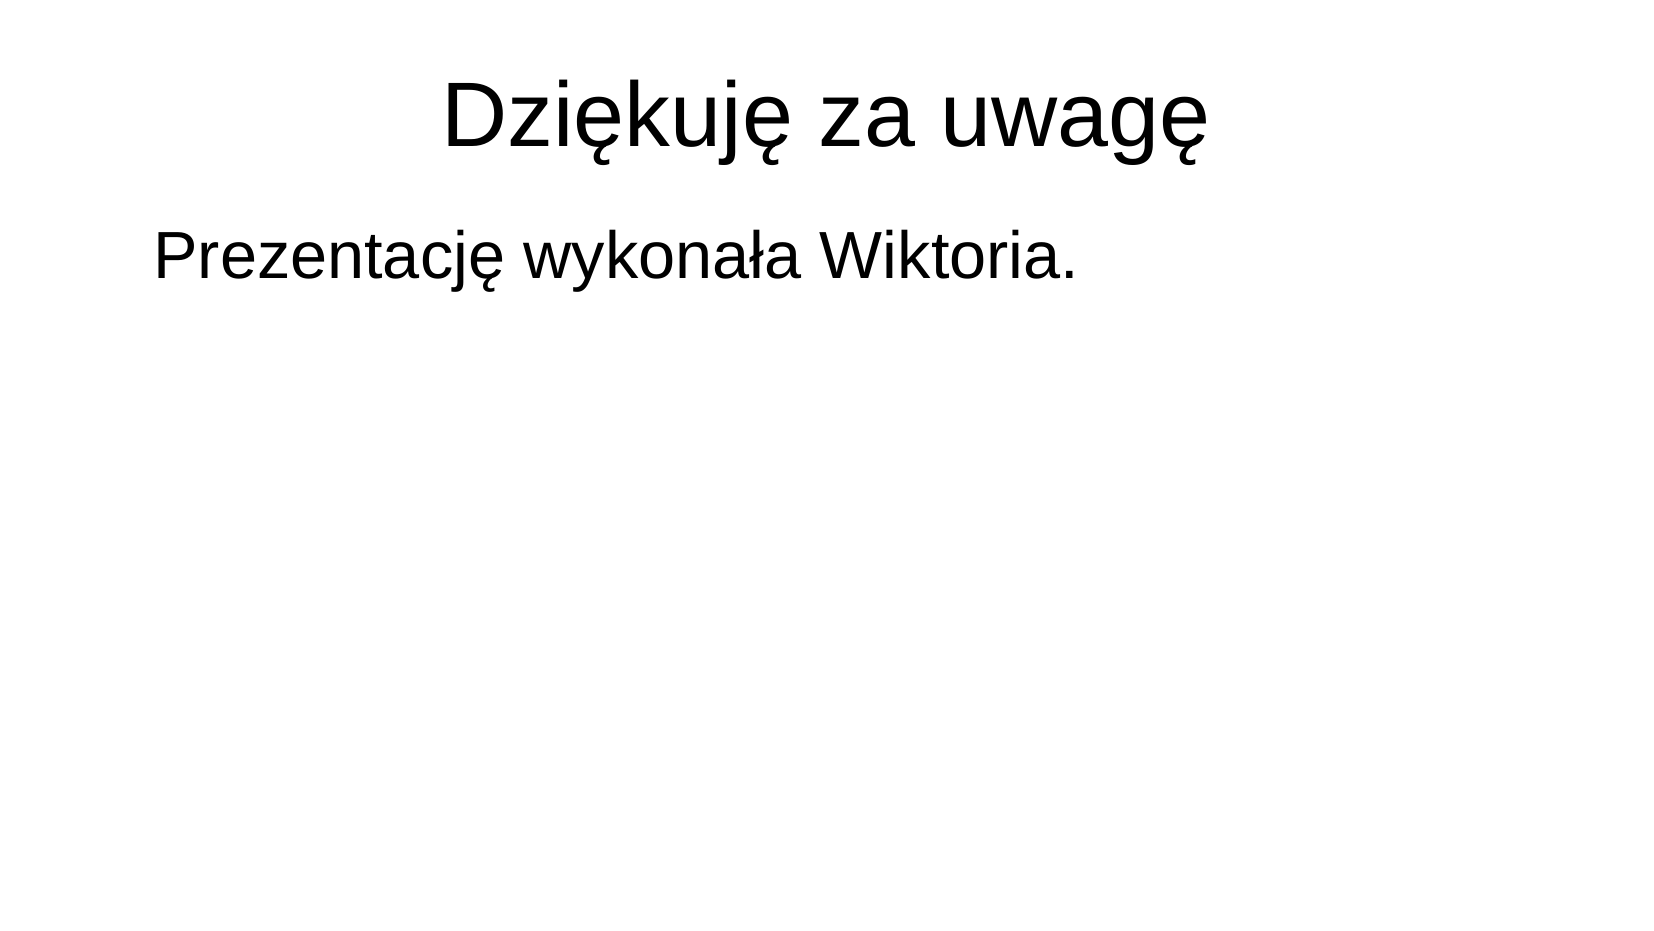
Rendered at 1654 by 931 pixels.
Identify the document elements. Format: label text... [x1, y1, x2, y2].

title Dziękuję za uwagę [82, 37, 1571, 193]
list Prezentację wykonała Wiktoria. [82, 217, 1571, 758]
